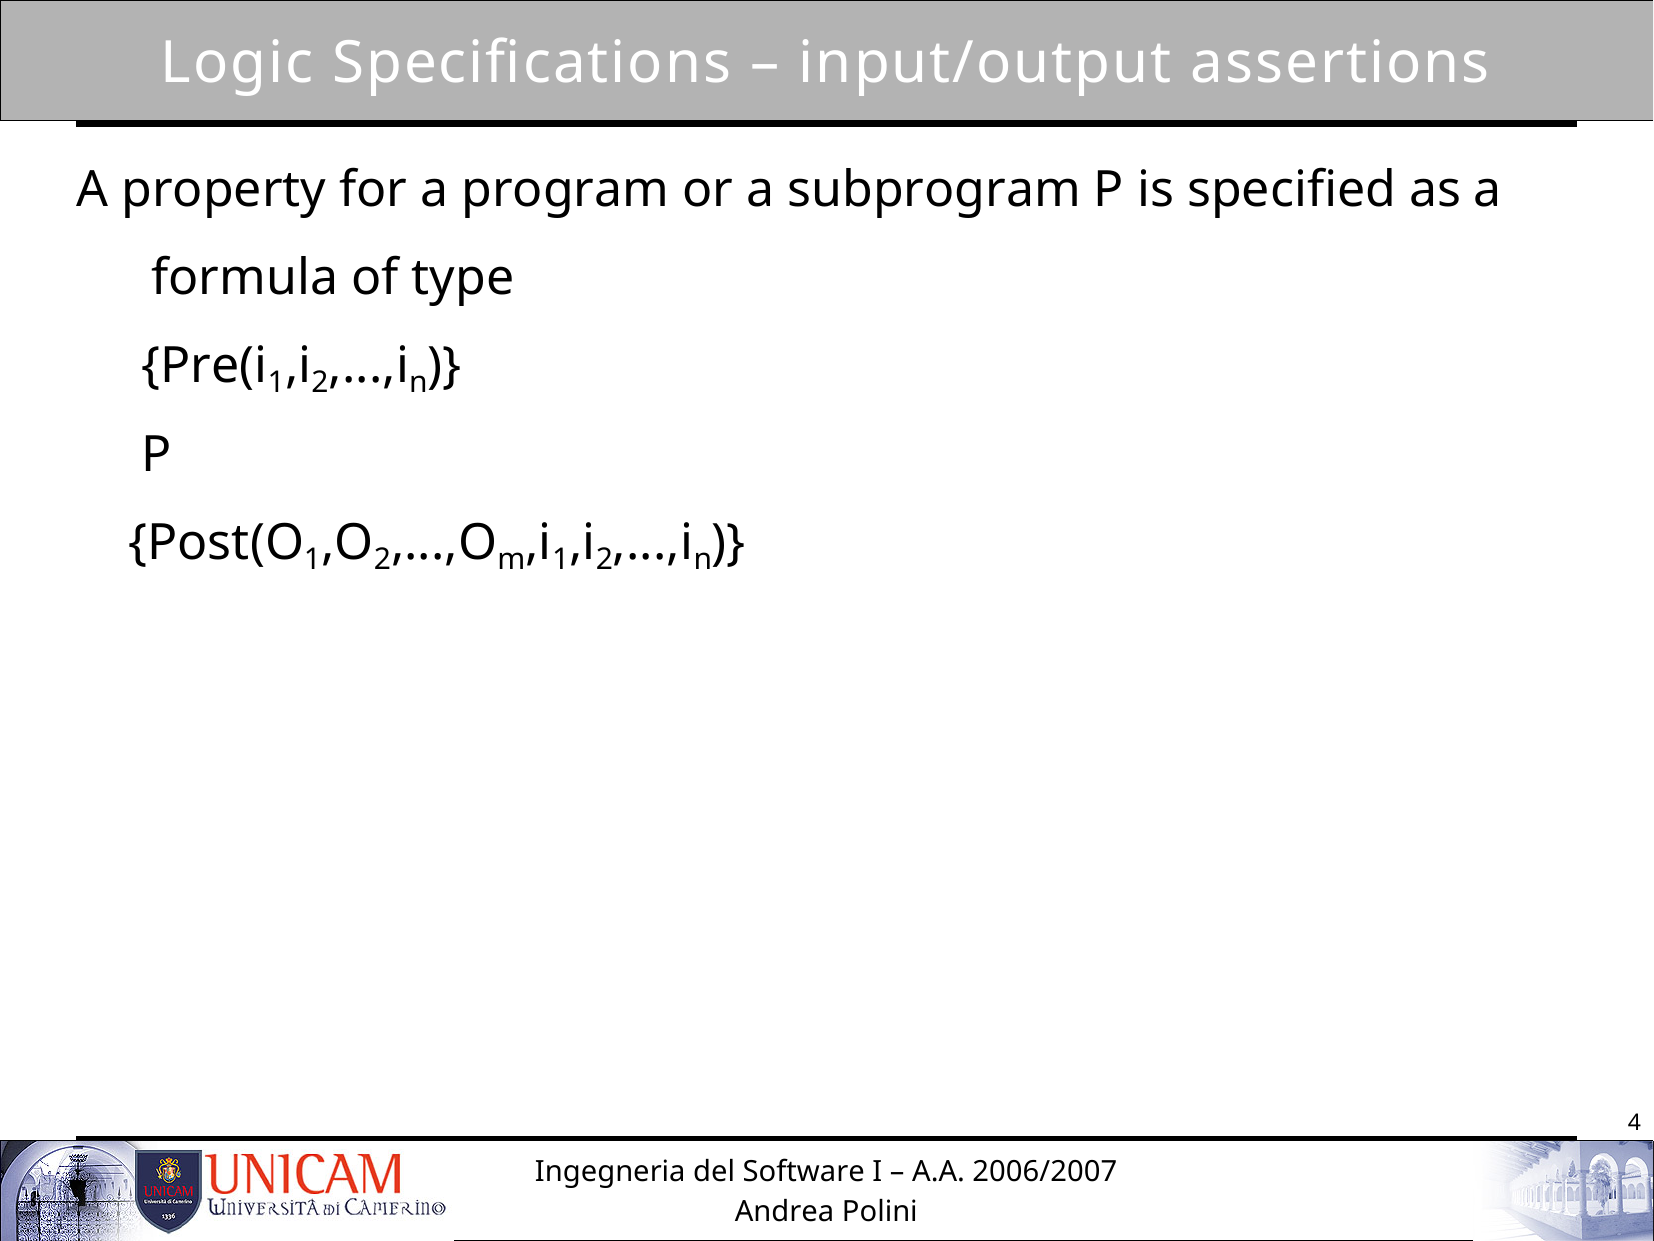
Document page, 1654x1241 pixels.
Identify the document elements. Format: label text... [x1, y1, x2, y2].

picture [1473, 1141, 1654, 1241]
picture [0, 1141, 454, 1241]
title Logic Specifications – input/output assertions [0, 0, 1653, 121]
list A property for a program or a subprogram P is specified as a formula of type {Pre(i1,i2,...,in)} P {Post(O1,O2,...,Om,i1,i2,...,in)} [76, 152, 1577, 671]
